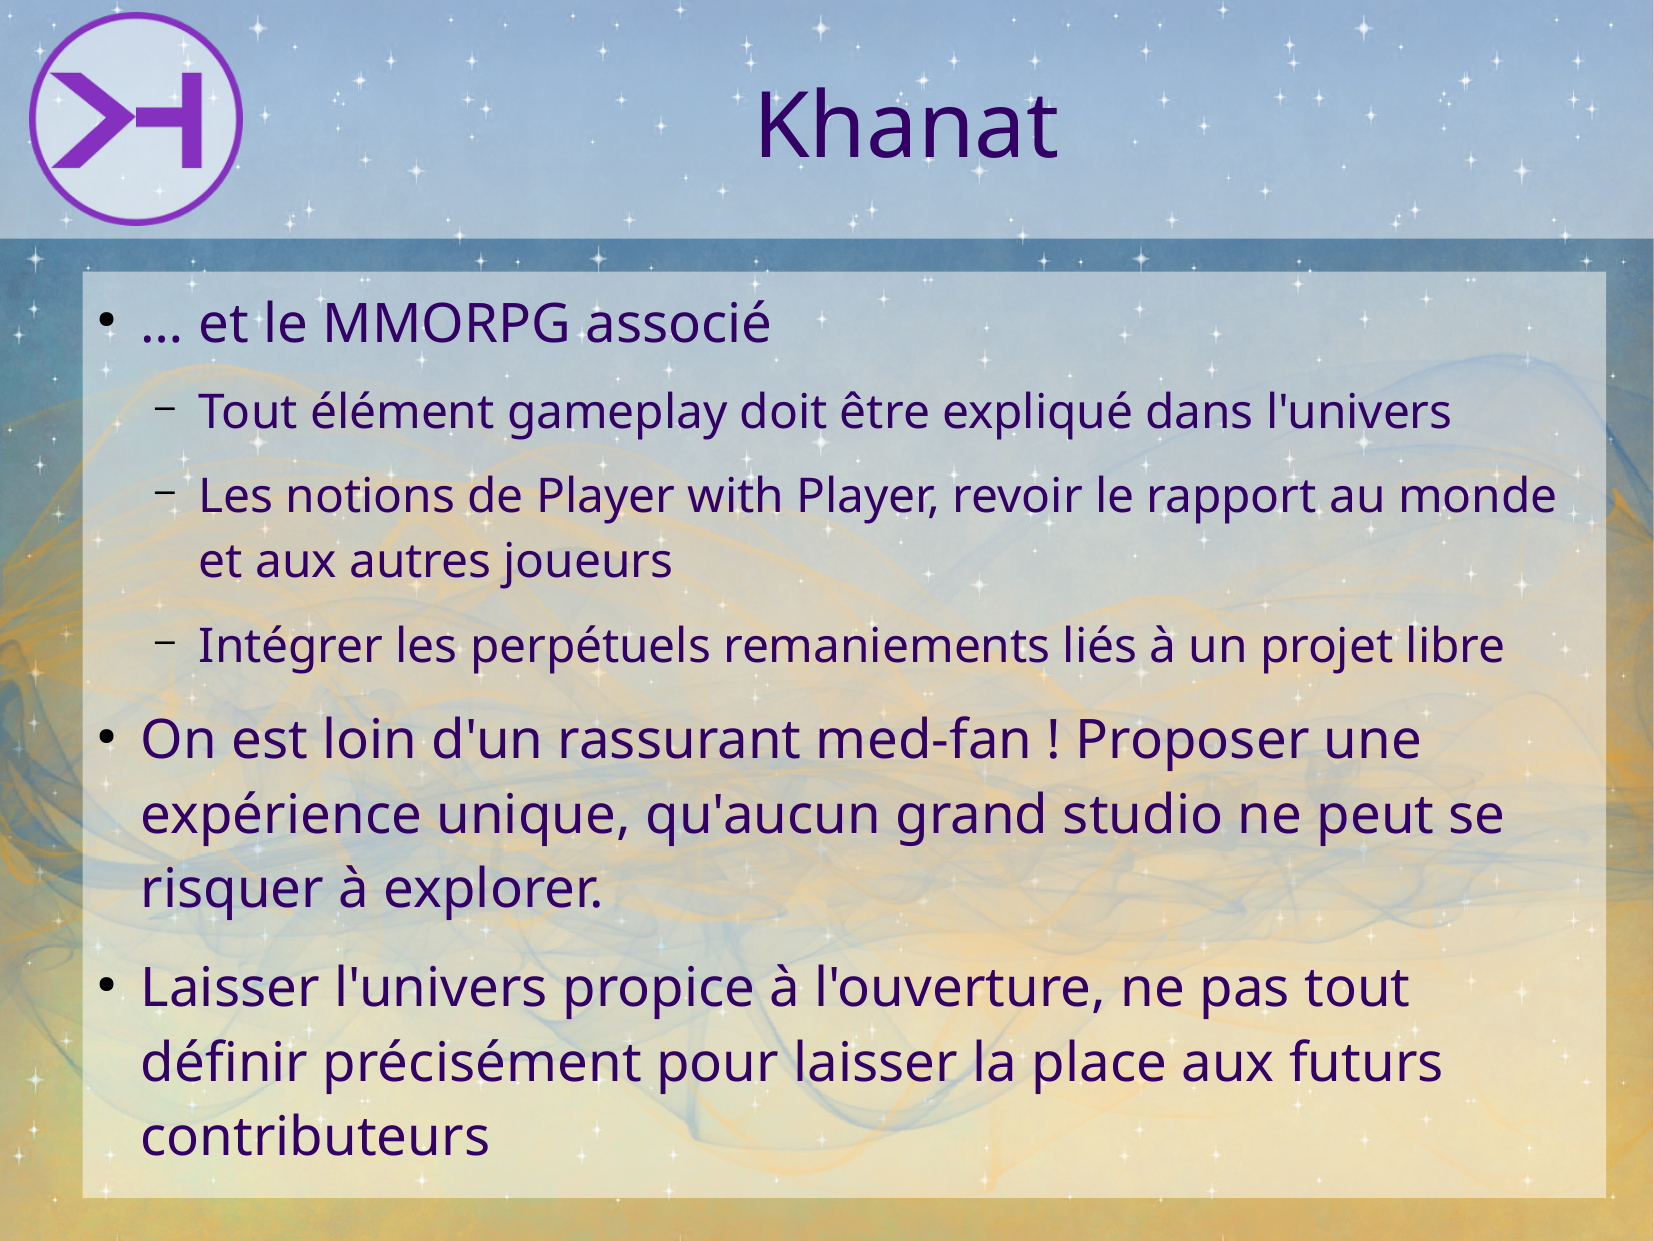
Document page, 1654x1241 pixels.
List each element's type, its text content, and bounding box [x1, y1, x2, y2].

picture [29, 12, 243, 226]
picture [0, 239, 1654, 1241]
title Khanat [242, 18, 1571, 226]
list … et le MMORPG associé Tout élément gameplay doit être expliqué dans l'univers Les notions de Player with Player, revoir le rapport au monde et aux autres joueurs Intégrer les perpétuels remaniements liés à un projet libre On est loin d'un rassurant med-fan ! Proposer une expérience unique, qu'aucun grand studio ne peut se risquer à explorer. Laisser l'univers propice à l'ouverture, ne pas tout définir précisément pour laisser la place aux futurs contributeurs [82, 283, 1560, 1175]
